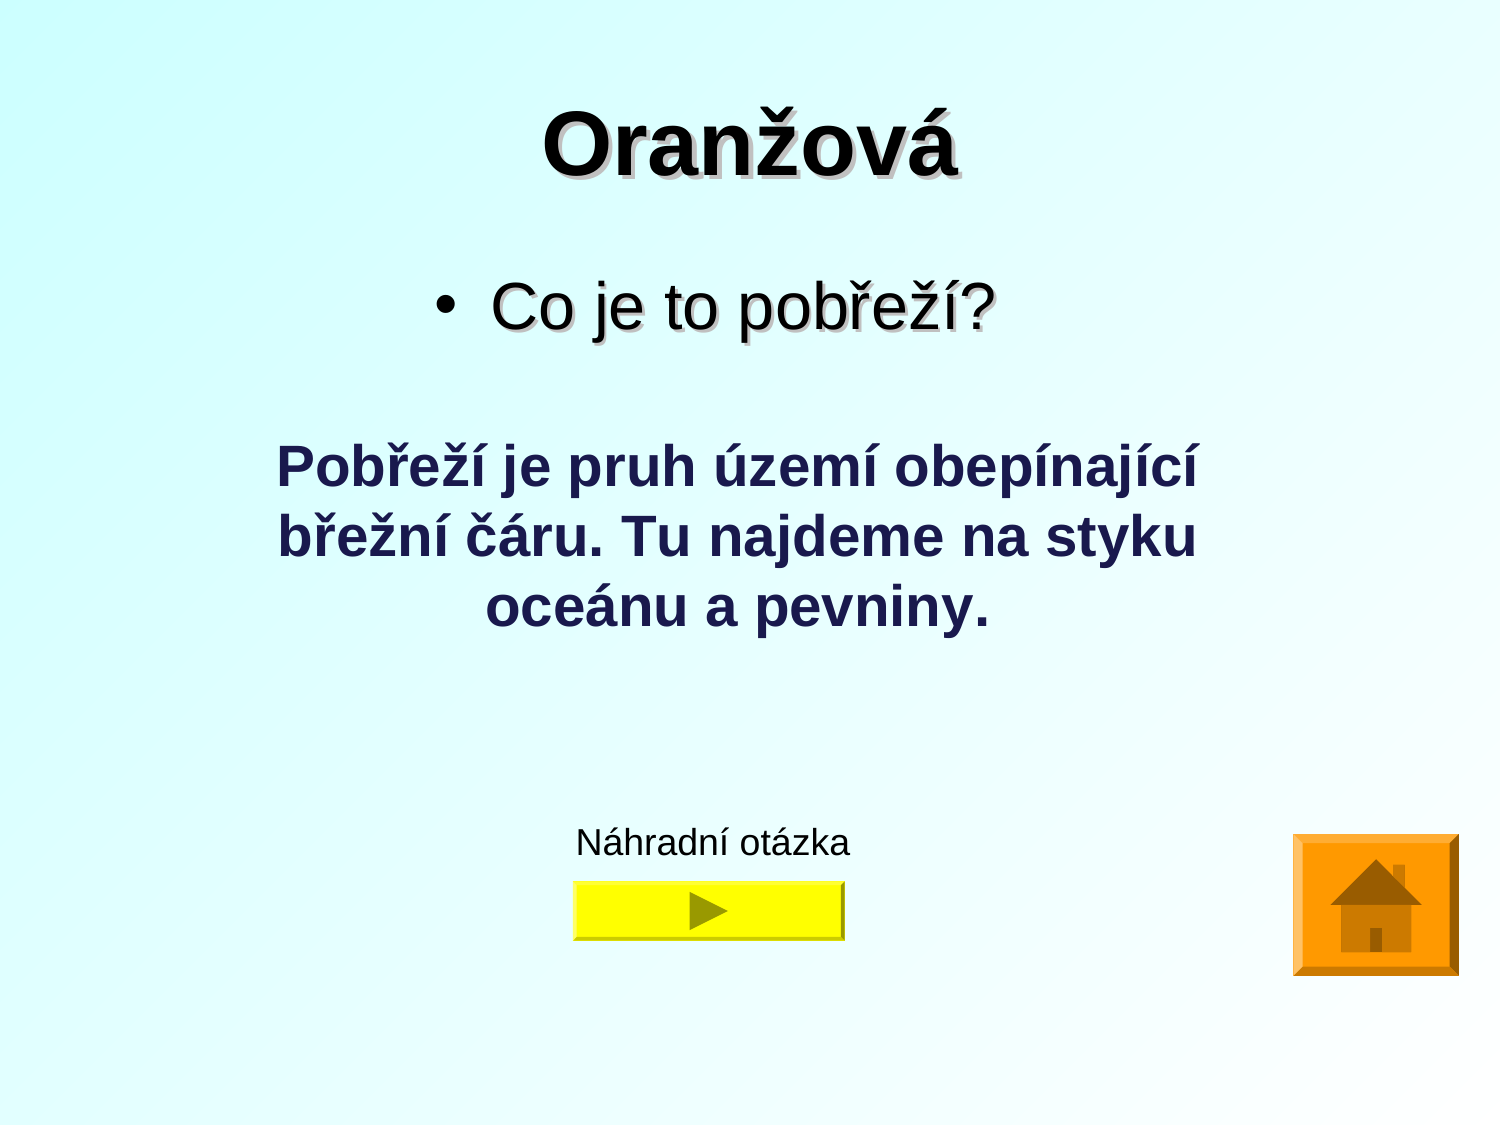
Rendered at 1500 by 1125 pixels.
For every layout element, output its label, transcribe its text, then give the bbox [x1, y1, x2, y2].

list Co je to pobřeží? [419, 255, 1048, 367]
text_box Pobřeží je pruh území obepínající břežní čáru. Tu najdeme na styku oceánu a pevniny. [230, 420, 1247, 647]
text_box [1295, 834, 1459, 976]
title Oranžová [75, 45, 1426, 233]
text_box [574, 881, 845, 941]
text_box Náhradní otázka [560, 810, 880, 872]
